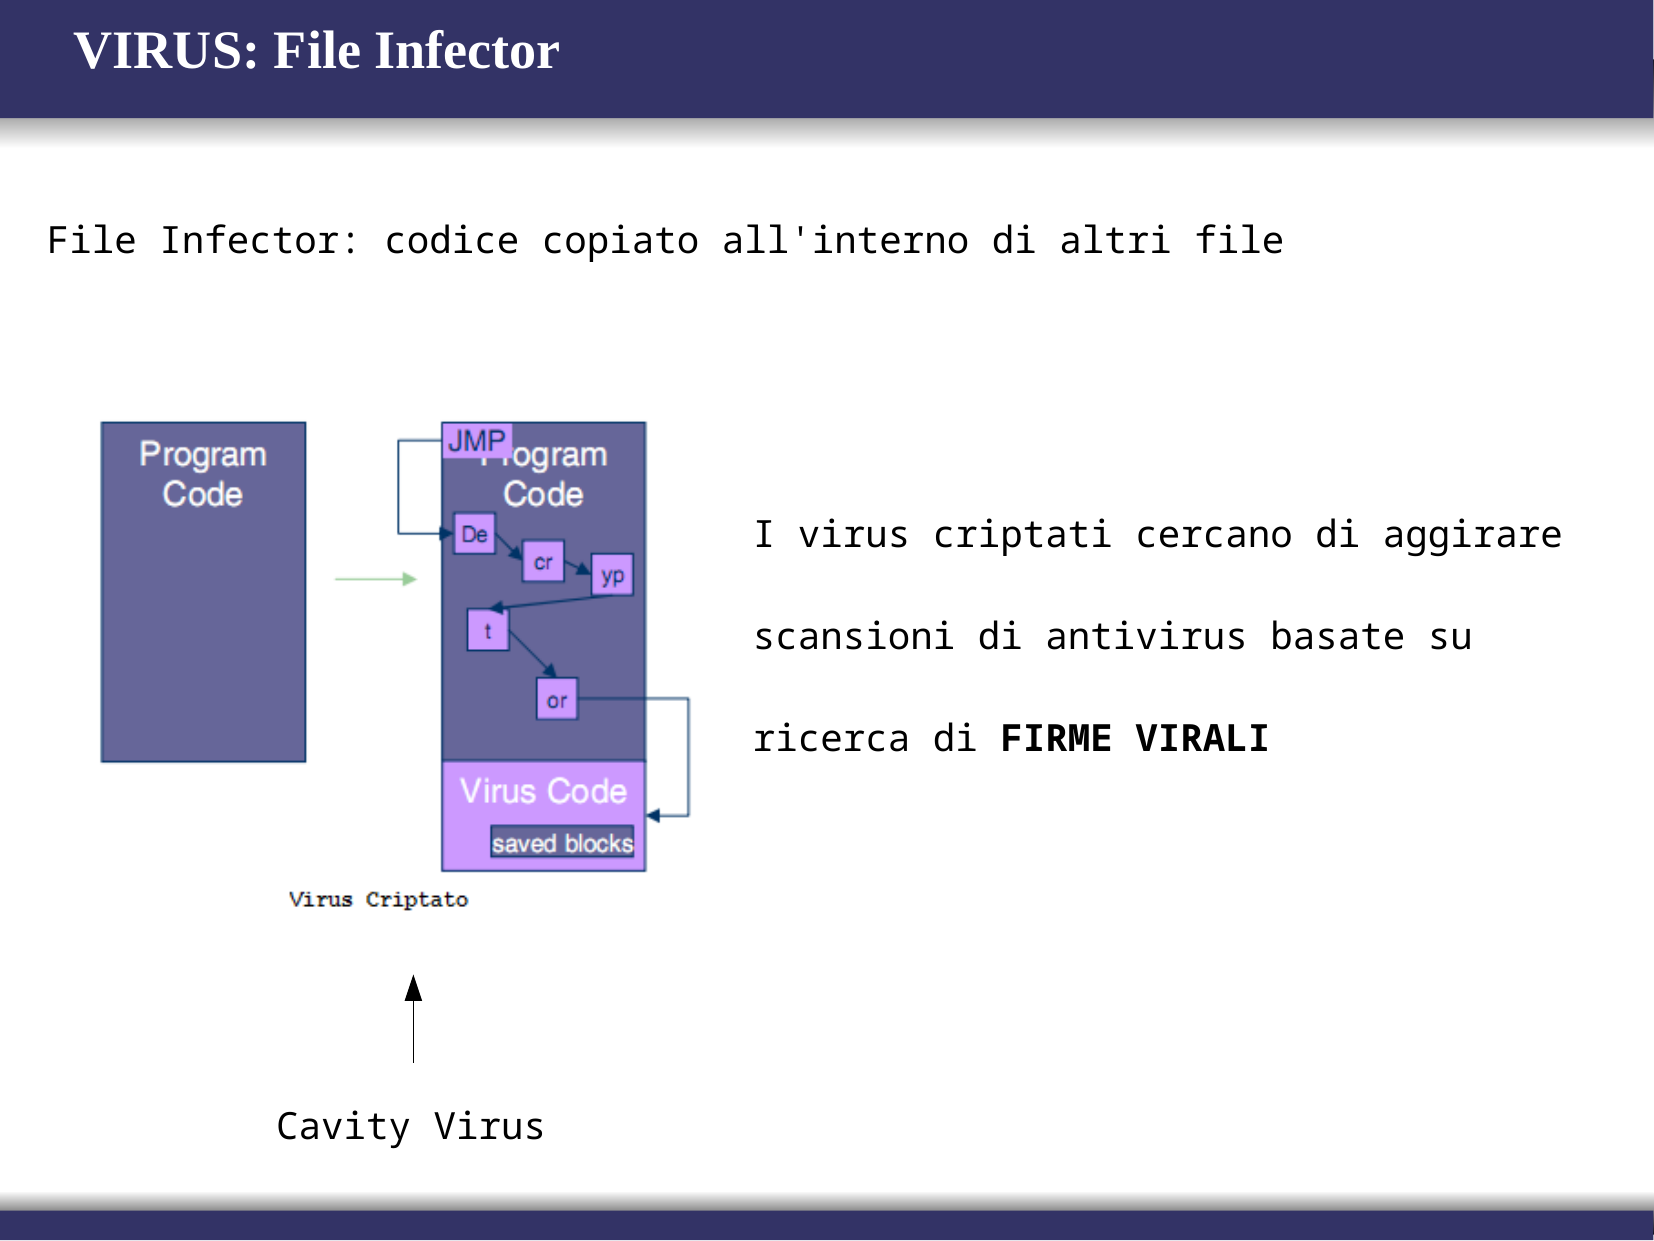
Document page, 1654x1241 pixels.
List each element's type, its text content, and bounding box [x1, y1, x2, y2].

text_box File Infector: codice copiato all'interno di altri file [32, 206, 1300, 259]
text_box [0, 1192, 1654, 1241]
picture [88, 413, 713, 927]
text_box Cavity Virus [261, 1092, 562, 1145]
text_box VIRUS: File Infector [59, 12, 577, 89]
text_box I virus criptati cercano di aggirare scansioni di antivirus basate su ricerca di FIRME VIRALI [738, 499, 1578, 739]
text_box [0, 0, 1654, 148]
